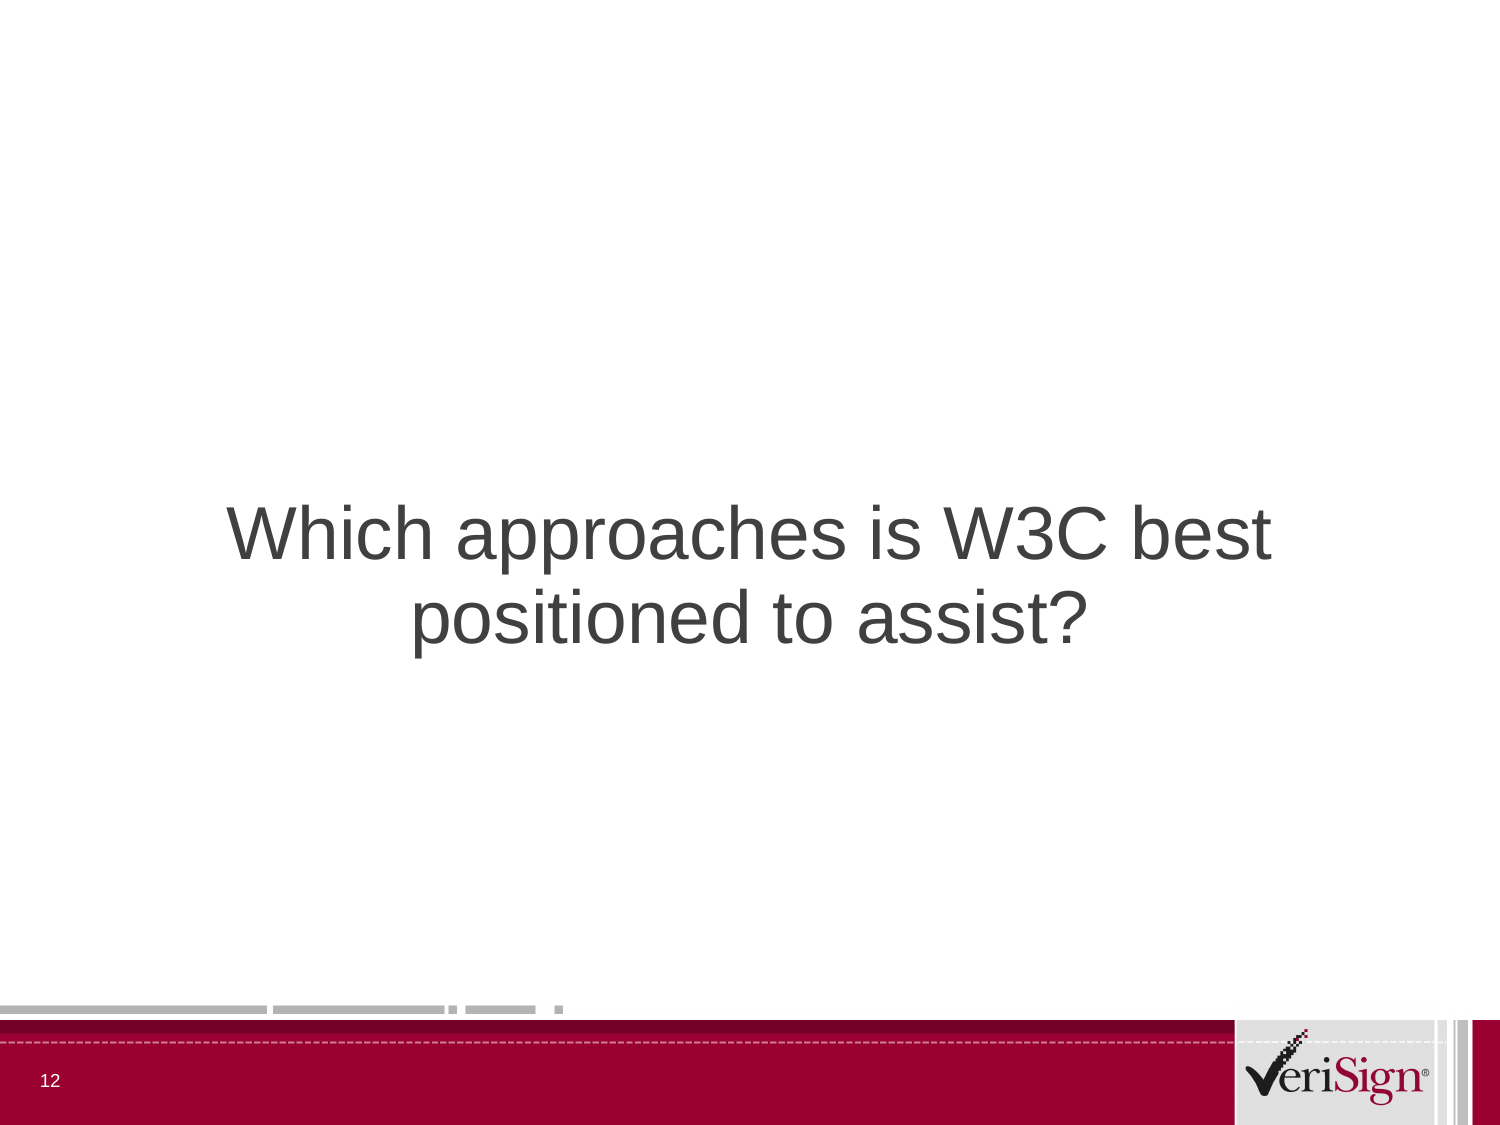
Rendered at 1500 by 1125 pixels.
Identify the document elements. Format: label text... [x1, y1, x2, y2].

title Which approaches is W3C best positioned to assist? [75, 387, 1426, 763]
